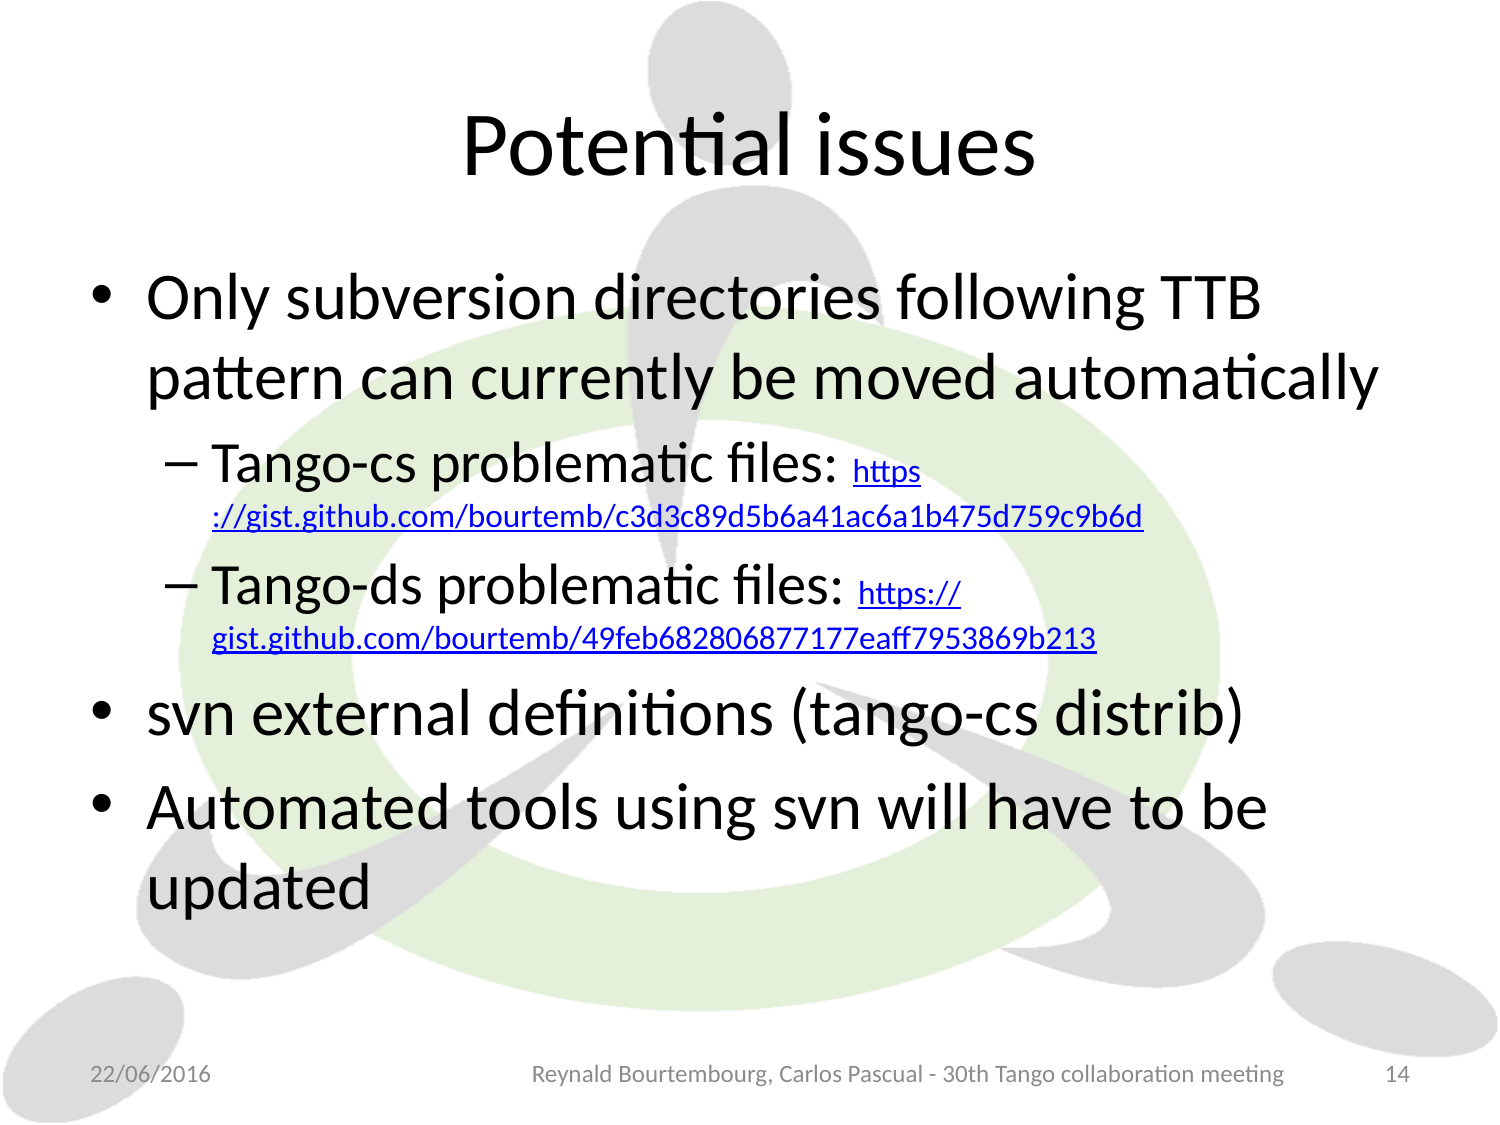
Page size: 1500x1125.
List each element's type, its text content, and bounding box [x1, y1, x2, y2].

picture [0, 0, 1500, 1125]
footer Reynald Bourtembourg, Carlos Pascual - 30th Tango collaboration meeting [512, 1042, 1306, 1103]
list Only subversion directories following TTB pattern can currently be moved automatically Tango-cs problematic files: https://gist.github.com/bourtemb/c3d3c89d5b6a41ac6a1b475d759c9b6d Tango-ds problematic files: https://gist.github.com/bourtemb/49feb682806877177eaff7953869b213 svn external definitions (tango-cs distrib) Automated tools using svn will have to be updated [75, 245, 1425, 988]
slide_number <number> [1306, 1042, 1425, 1103]
slide_number 22/06/2016 [75, 1042, 425, 1103]
title Potential issues [75, 45, 1425, 233]
